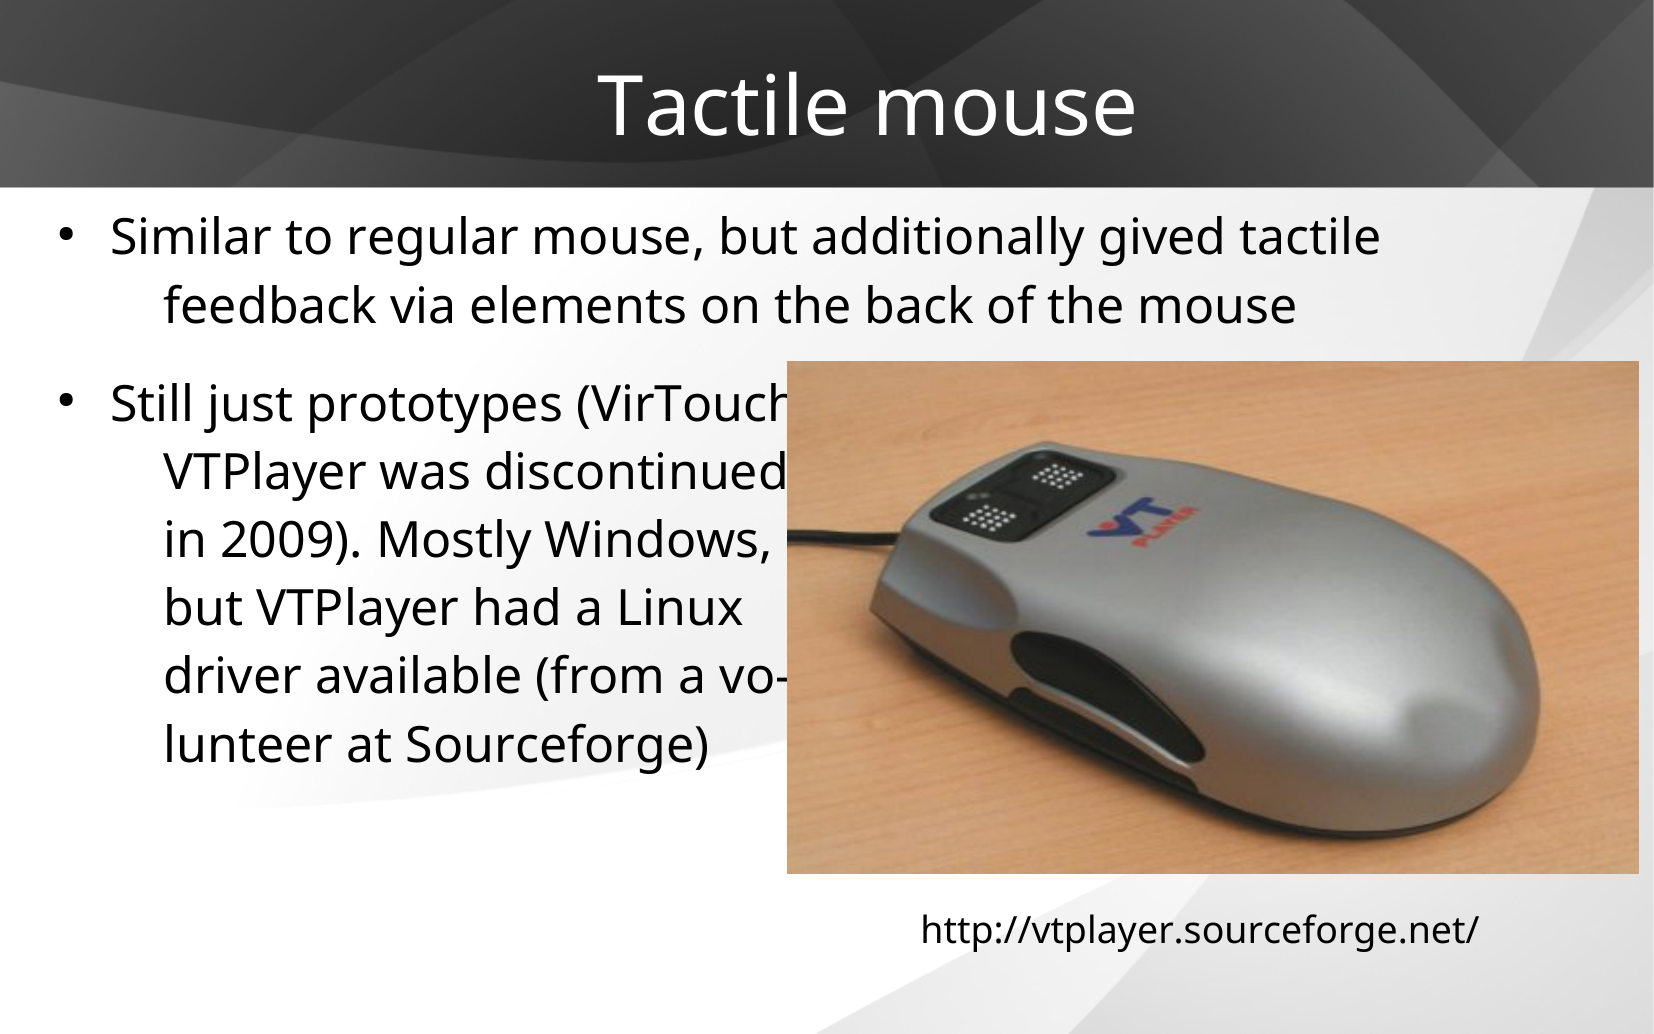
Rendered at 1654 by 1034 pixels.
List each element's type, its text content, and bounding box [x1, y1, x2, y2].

title Tactile mouse [124, 0, 1613, 208]
picture [0, 0, 1654, 1034]
list Similar to regular mouse, but additionally gived tactile feedback via elements on the back of the mouse Still just prototypes (VirTouch VTPlayer was discontinued in 2009). Mostly Windows, but VTPlayer had a Linux driver available (from a vo- lunteer at Sourceforge) [21, 201, 1560, 989]
text_box http://vtplayer.sourceforge.net/ [905, 896, 1527, 961]
